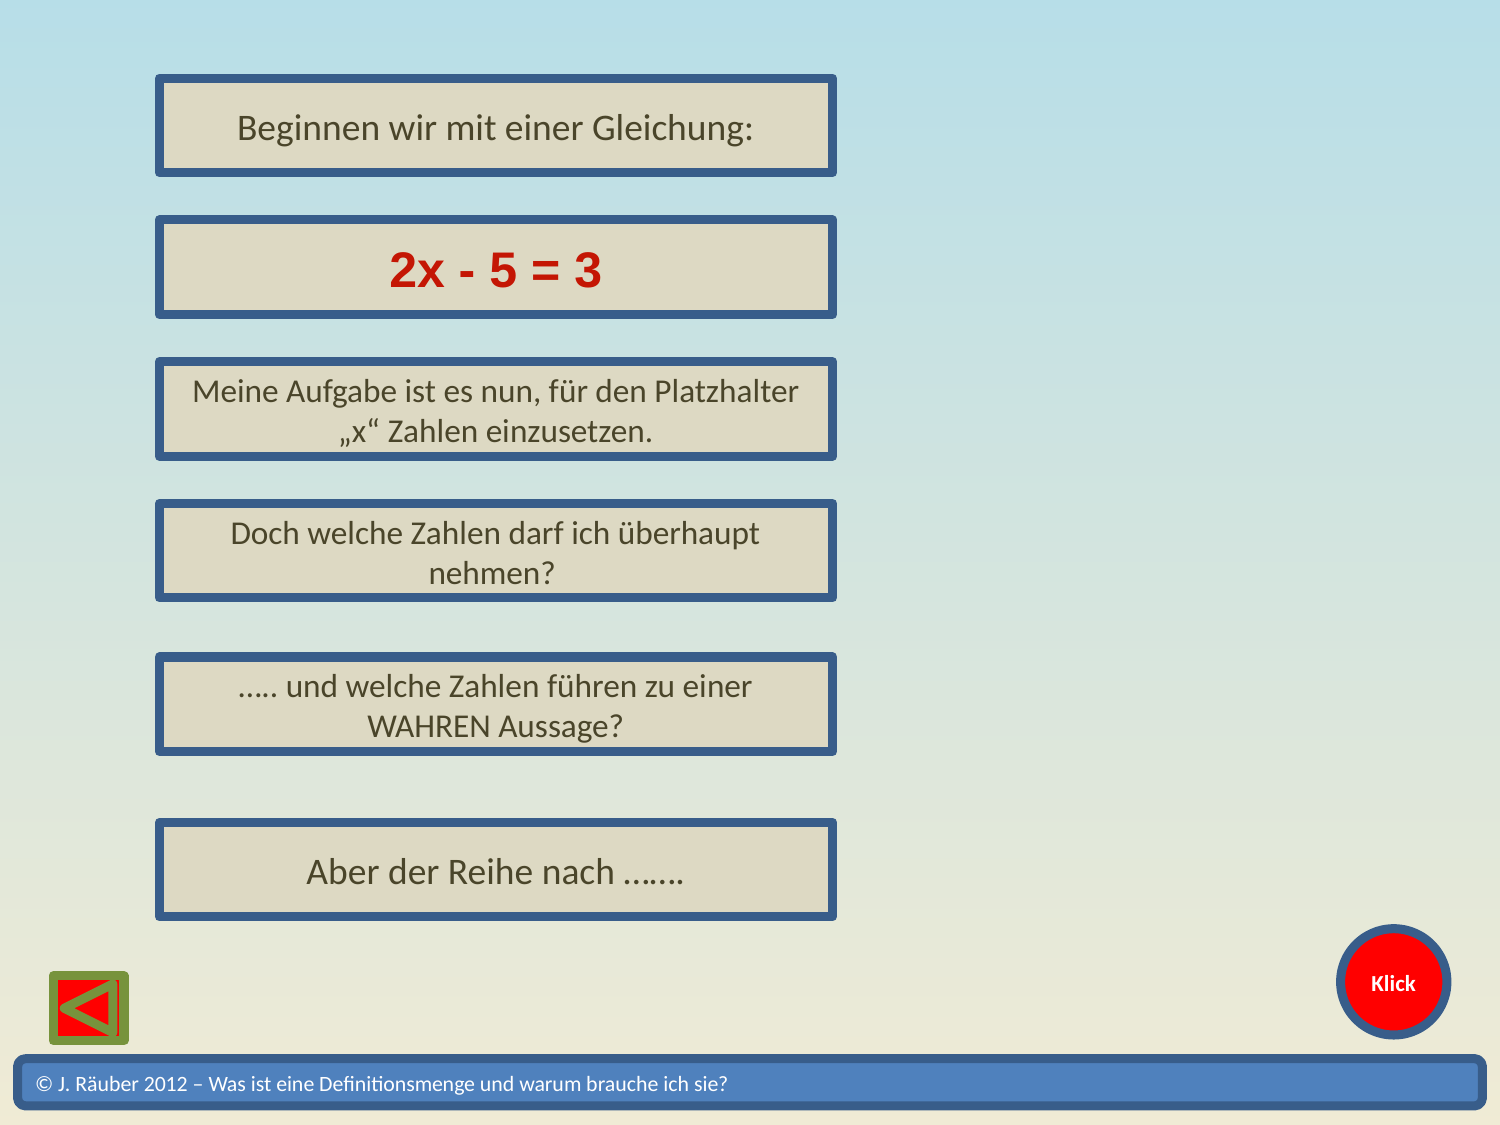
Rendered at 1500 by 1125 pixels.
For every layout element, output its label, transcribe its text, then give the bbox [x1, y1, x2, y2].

text_box 2x - 5 = 3 [159, 220, 833, 314]
text_box Aber der Reihe nach ……. [159, 822, 833, 917]
text_box © J. Räuber 2012 – Was ist eine Definitionsmenge und warum brauche ich sie? [17, 1058, 1483, 1106]
text_box [53, 975, 125, 1041]
text_box Meine Aufgabe ist es nun, für den Platzhalter „x“ Zahlen einzusetzen. [159, 362, 833, 456]
text_box Beginnen wir mit einer Gleichung: [159, 78, 833, 173]
text_box ….. und welche Zahlen führen zu einer WAHREN Aussage? [159, 657, 833, 751]
text_box Klick [1340, 928, 1447, 1036]
text_box Doch welche Zahlen darf ich überhaupt nehmen? [159, 503, 833, 598]
